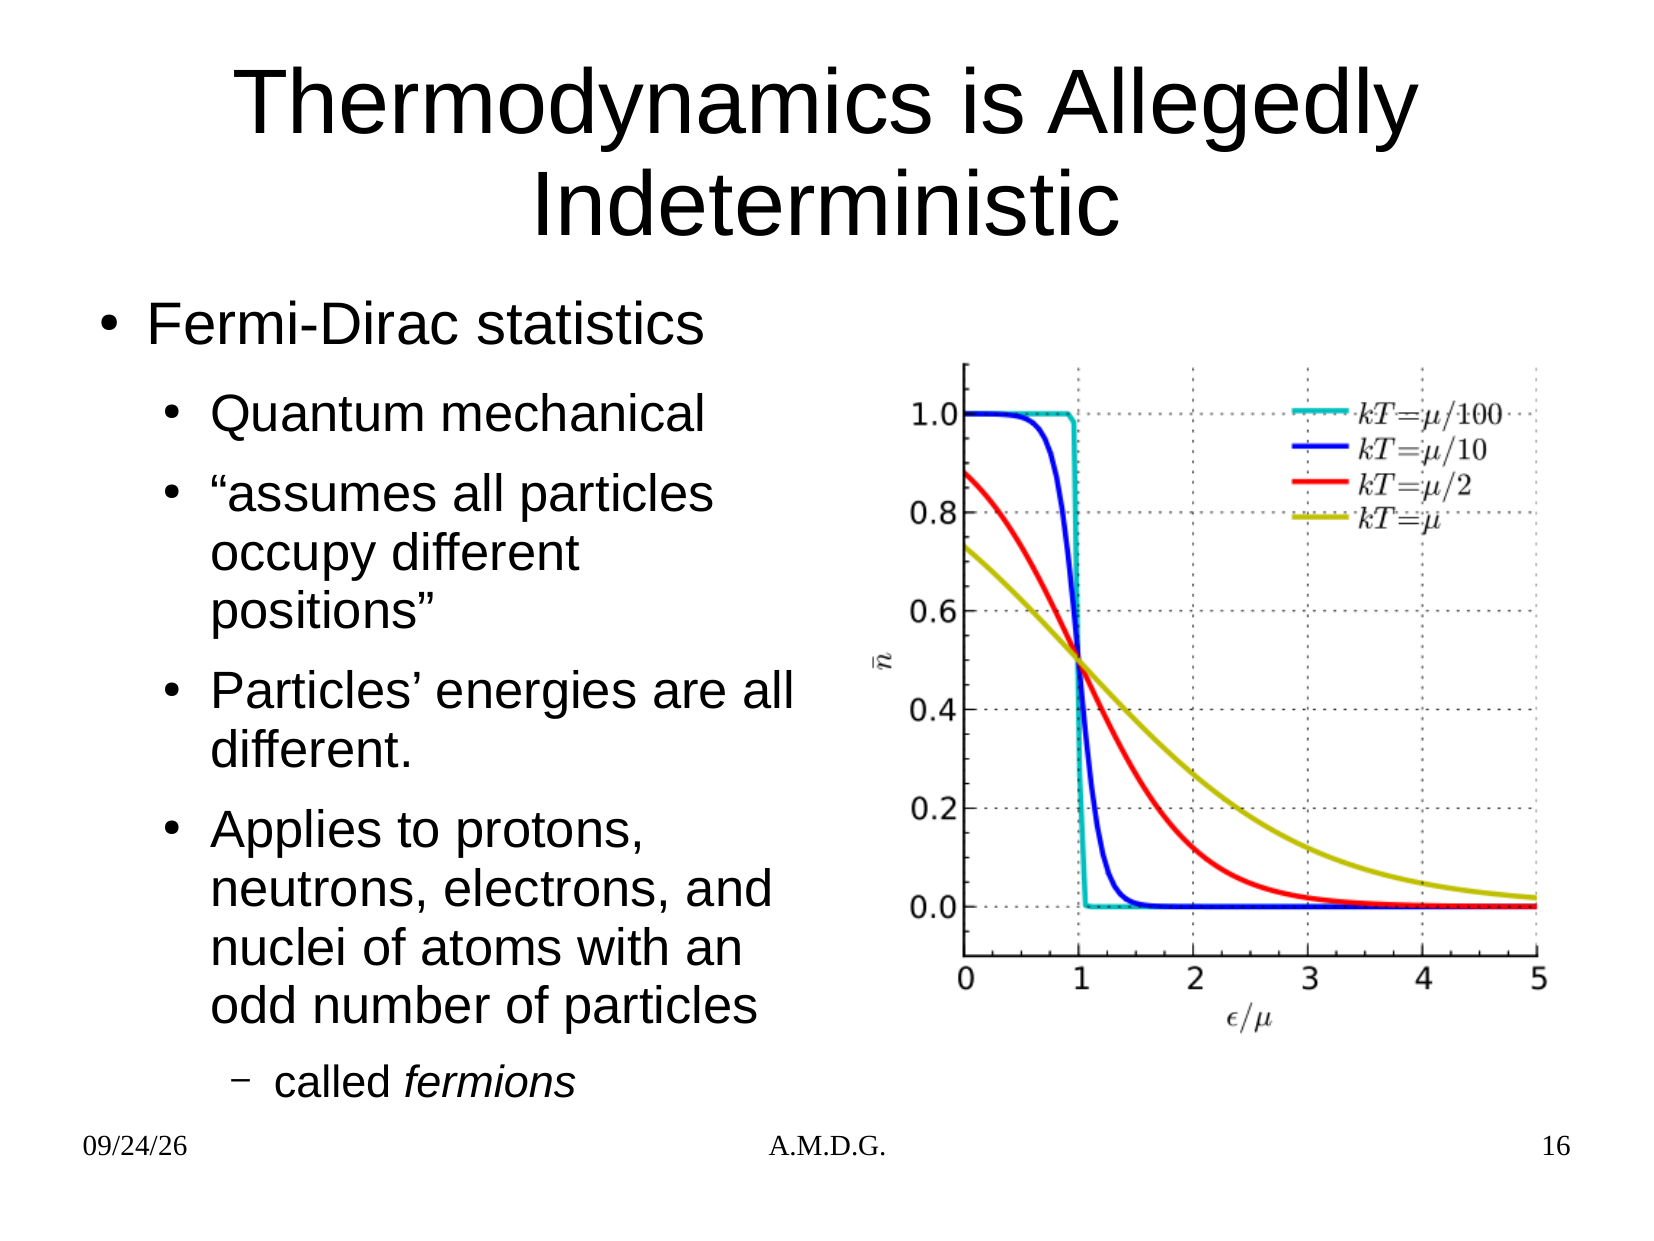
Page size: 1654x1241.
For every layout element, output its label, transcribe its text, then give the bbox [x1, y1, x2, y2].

list Fermi-Dirac statistics Quantum mechanical “assumes all particles occupy different positions” Particles’ energies are all different. Applies to protons, neutrons, electrons, and nuclei of atoms with an odd number of particles called fermions [82, 290, 809, 1109]
picture [845, 337, 1572, 1062]
title Thermodynamics is Allegedly Indeterministic [82, 49, 1571, 257]
